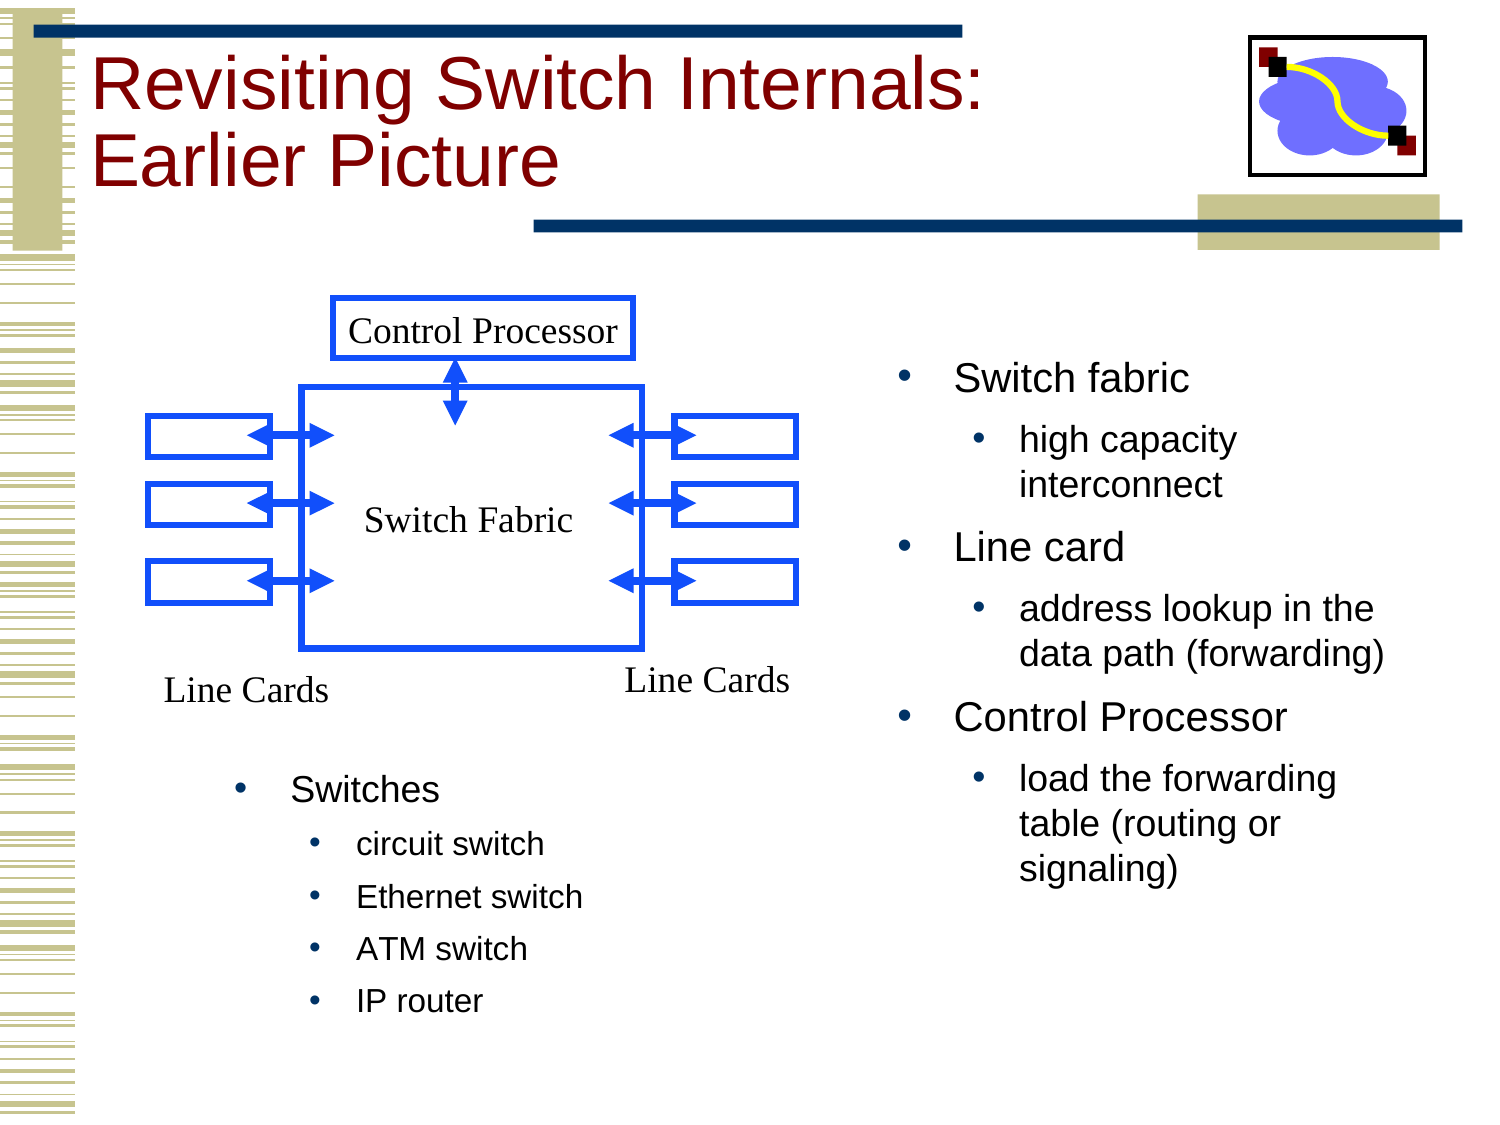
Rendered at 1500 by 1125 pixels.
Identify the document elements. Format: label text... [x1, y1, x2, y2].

list Switches circuit switch Ethernet switch ATM switch IP router [219, 757, 764, 1125]
text_box [148, 483, 270, 526]
text_box Line Cards [609, 647, 806, 708]
text_box [674, 561, 797, 603]
text_box [148, 415, 270, 458]
text_box [674, 415, 797, 458]
text_box [674, 483, 797, 526]
text_box Control Processor [333, 298, 634, 359]
list Switch fabric high capacity interconnect Line card address lookup in the data path (forwarding) Control Processor load the forwarding table (routing or signaling) [882, 343, 1428, 983]
text_box Line Cards [148, 657, 345, 718]
text_box [148, 561, 270, 603]
title Revisiting Switch Internals: Earlier Picture [75, 24, 1463, 225]
text_box Switch Fabric [301, 386, 642, 649]
